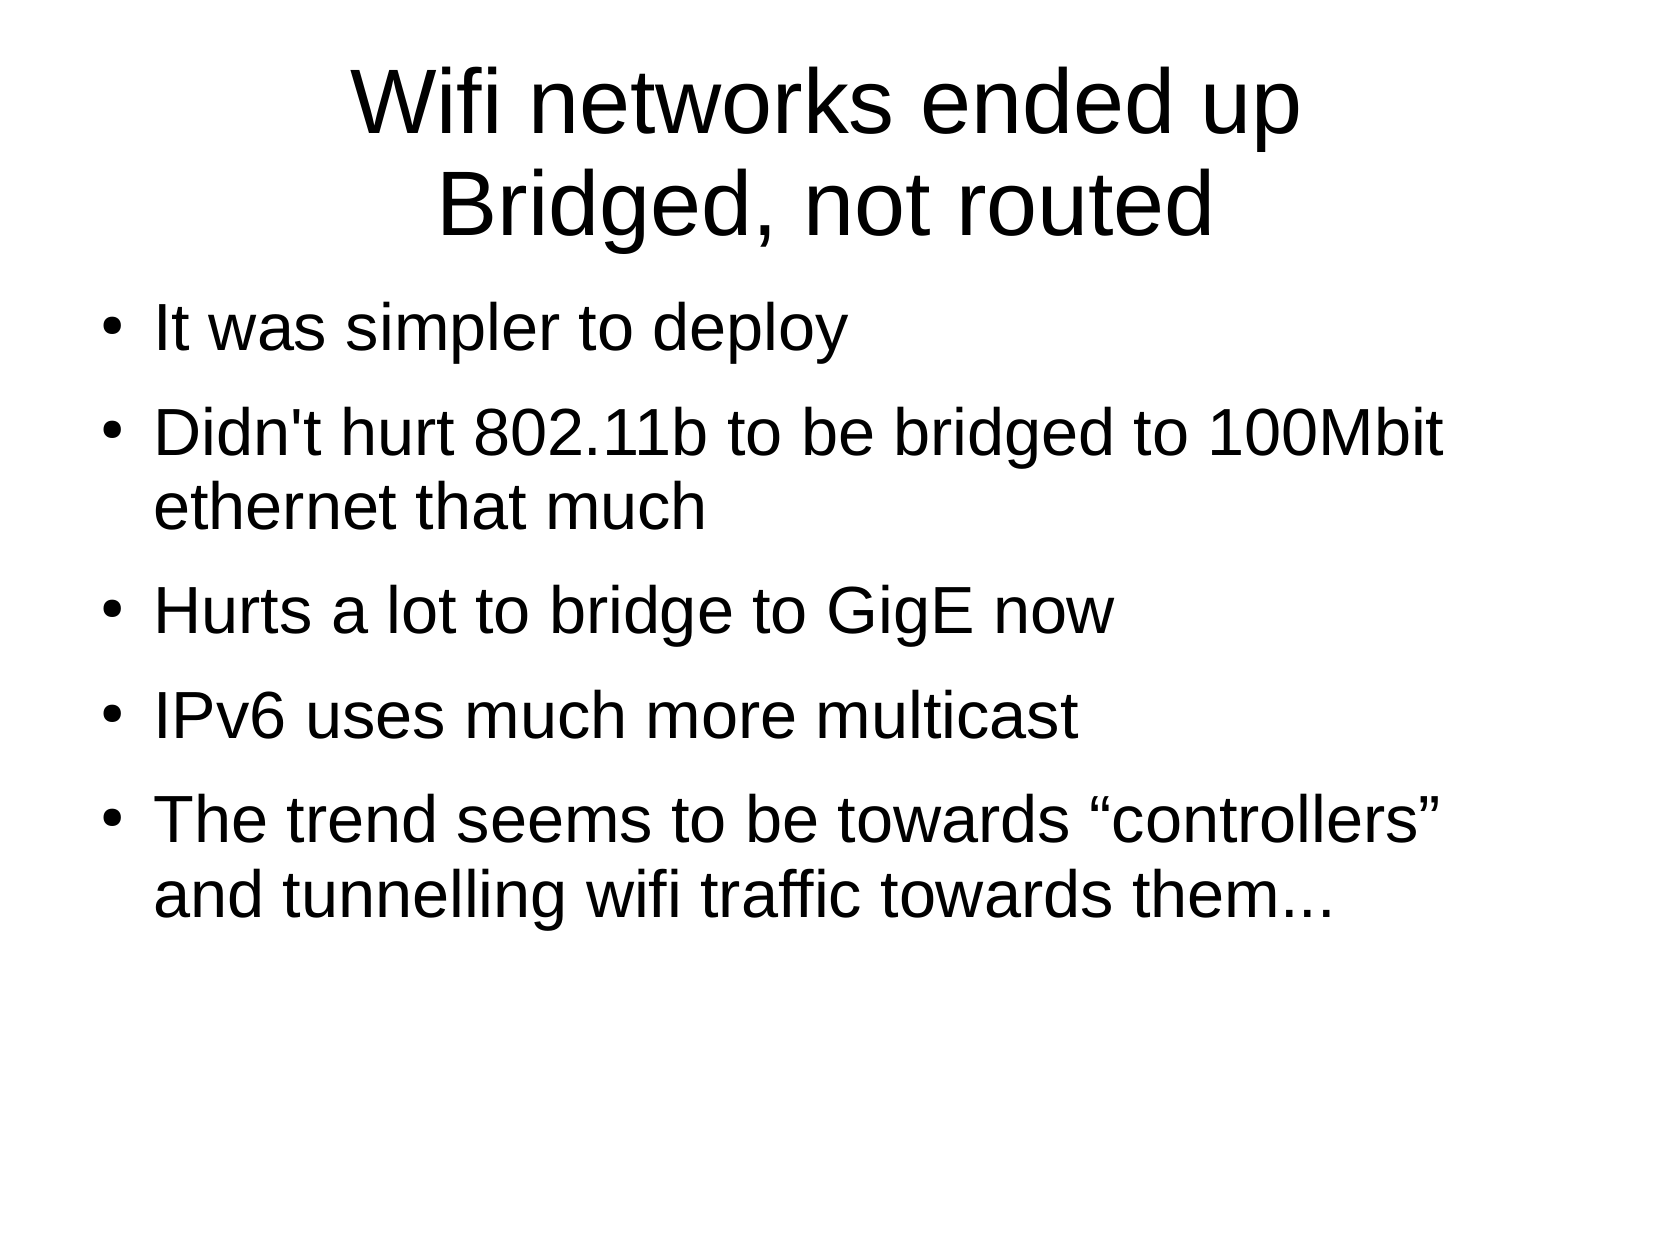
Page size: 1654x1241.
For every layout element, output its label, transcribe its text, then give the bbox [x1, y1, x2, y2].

title Wifi networks ended up Bridged, not routed [82, 49, 1571, 257]
list It was simpler to deploy Didn't hurt 802.11b to be bridged to 100Mbit ethernet that much Hurts a lot to bridge to GigE now IPv6 uses much more multicast The trend seems to be towards “controllers” and tunnelling wifi traffic towards them... [82, 290, 1538, 1010]
